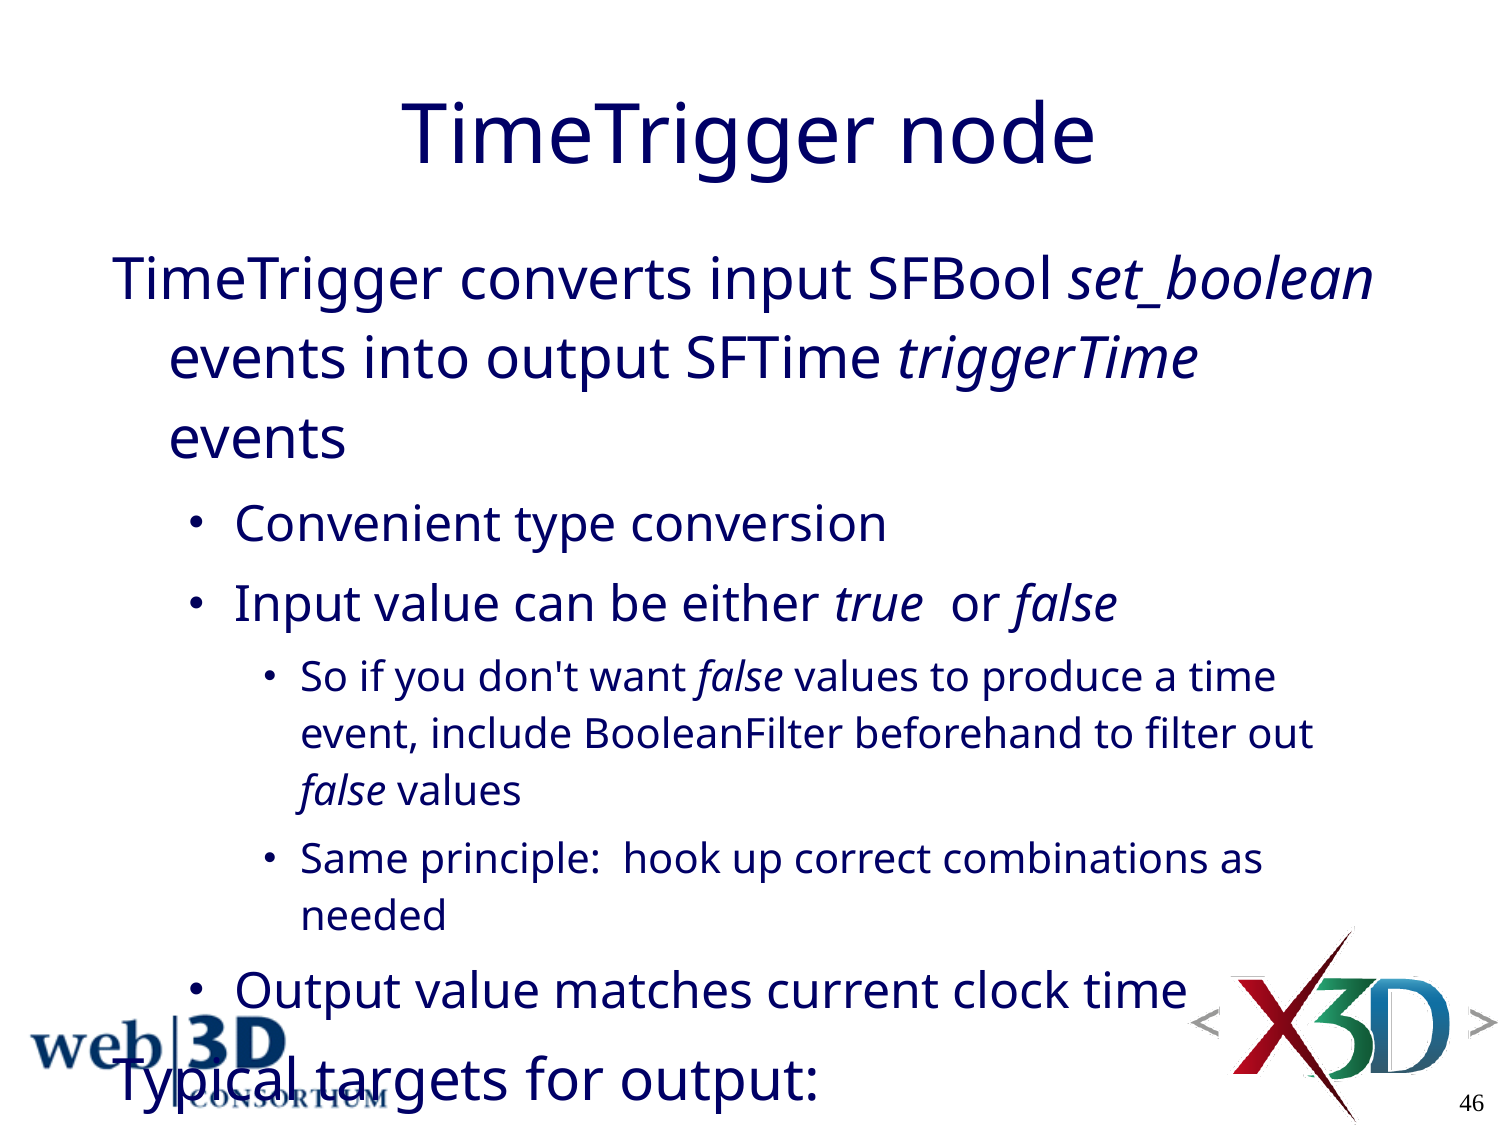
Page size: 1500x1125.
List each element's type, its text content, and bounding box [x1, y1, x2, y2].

picture [361, 998, 375, 1005]
picture [1187, 926, 1500, 1125]
picture [281, 998, 295, 1005]
title TimeTrigger node [112, 37, 1388, 226]
picture [331, 998, 345, 1005]
list TimeTrigger converts input SFBool set_boolean events into output SFTime triggerTime events Convenient type conversion Input value can be either true or false So if you don't want false values to produce a time event, include BooleanFilter beforehand to filter out false values Same principle: hook up correct combinations as needed Output value matches current clock time Typical targets for output: Starting, stopping, pausing, or resuming either a TimeSensor, MovieTexture or AudioClip node [112, 237, 1388, 986]
picture [12, 998, 413, 1118]
picture [243, 998, 264, 1005]
picture [401, 1072, 413, 1096]
